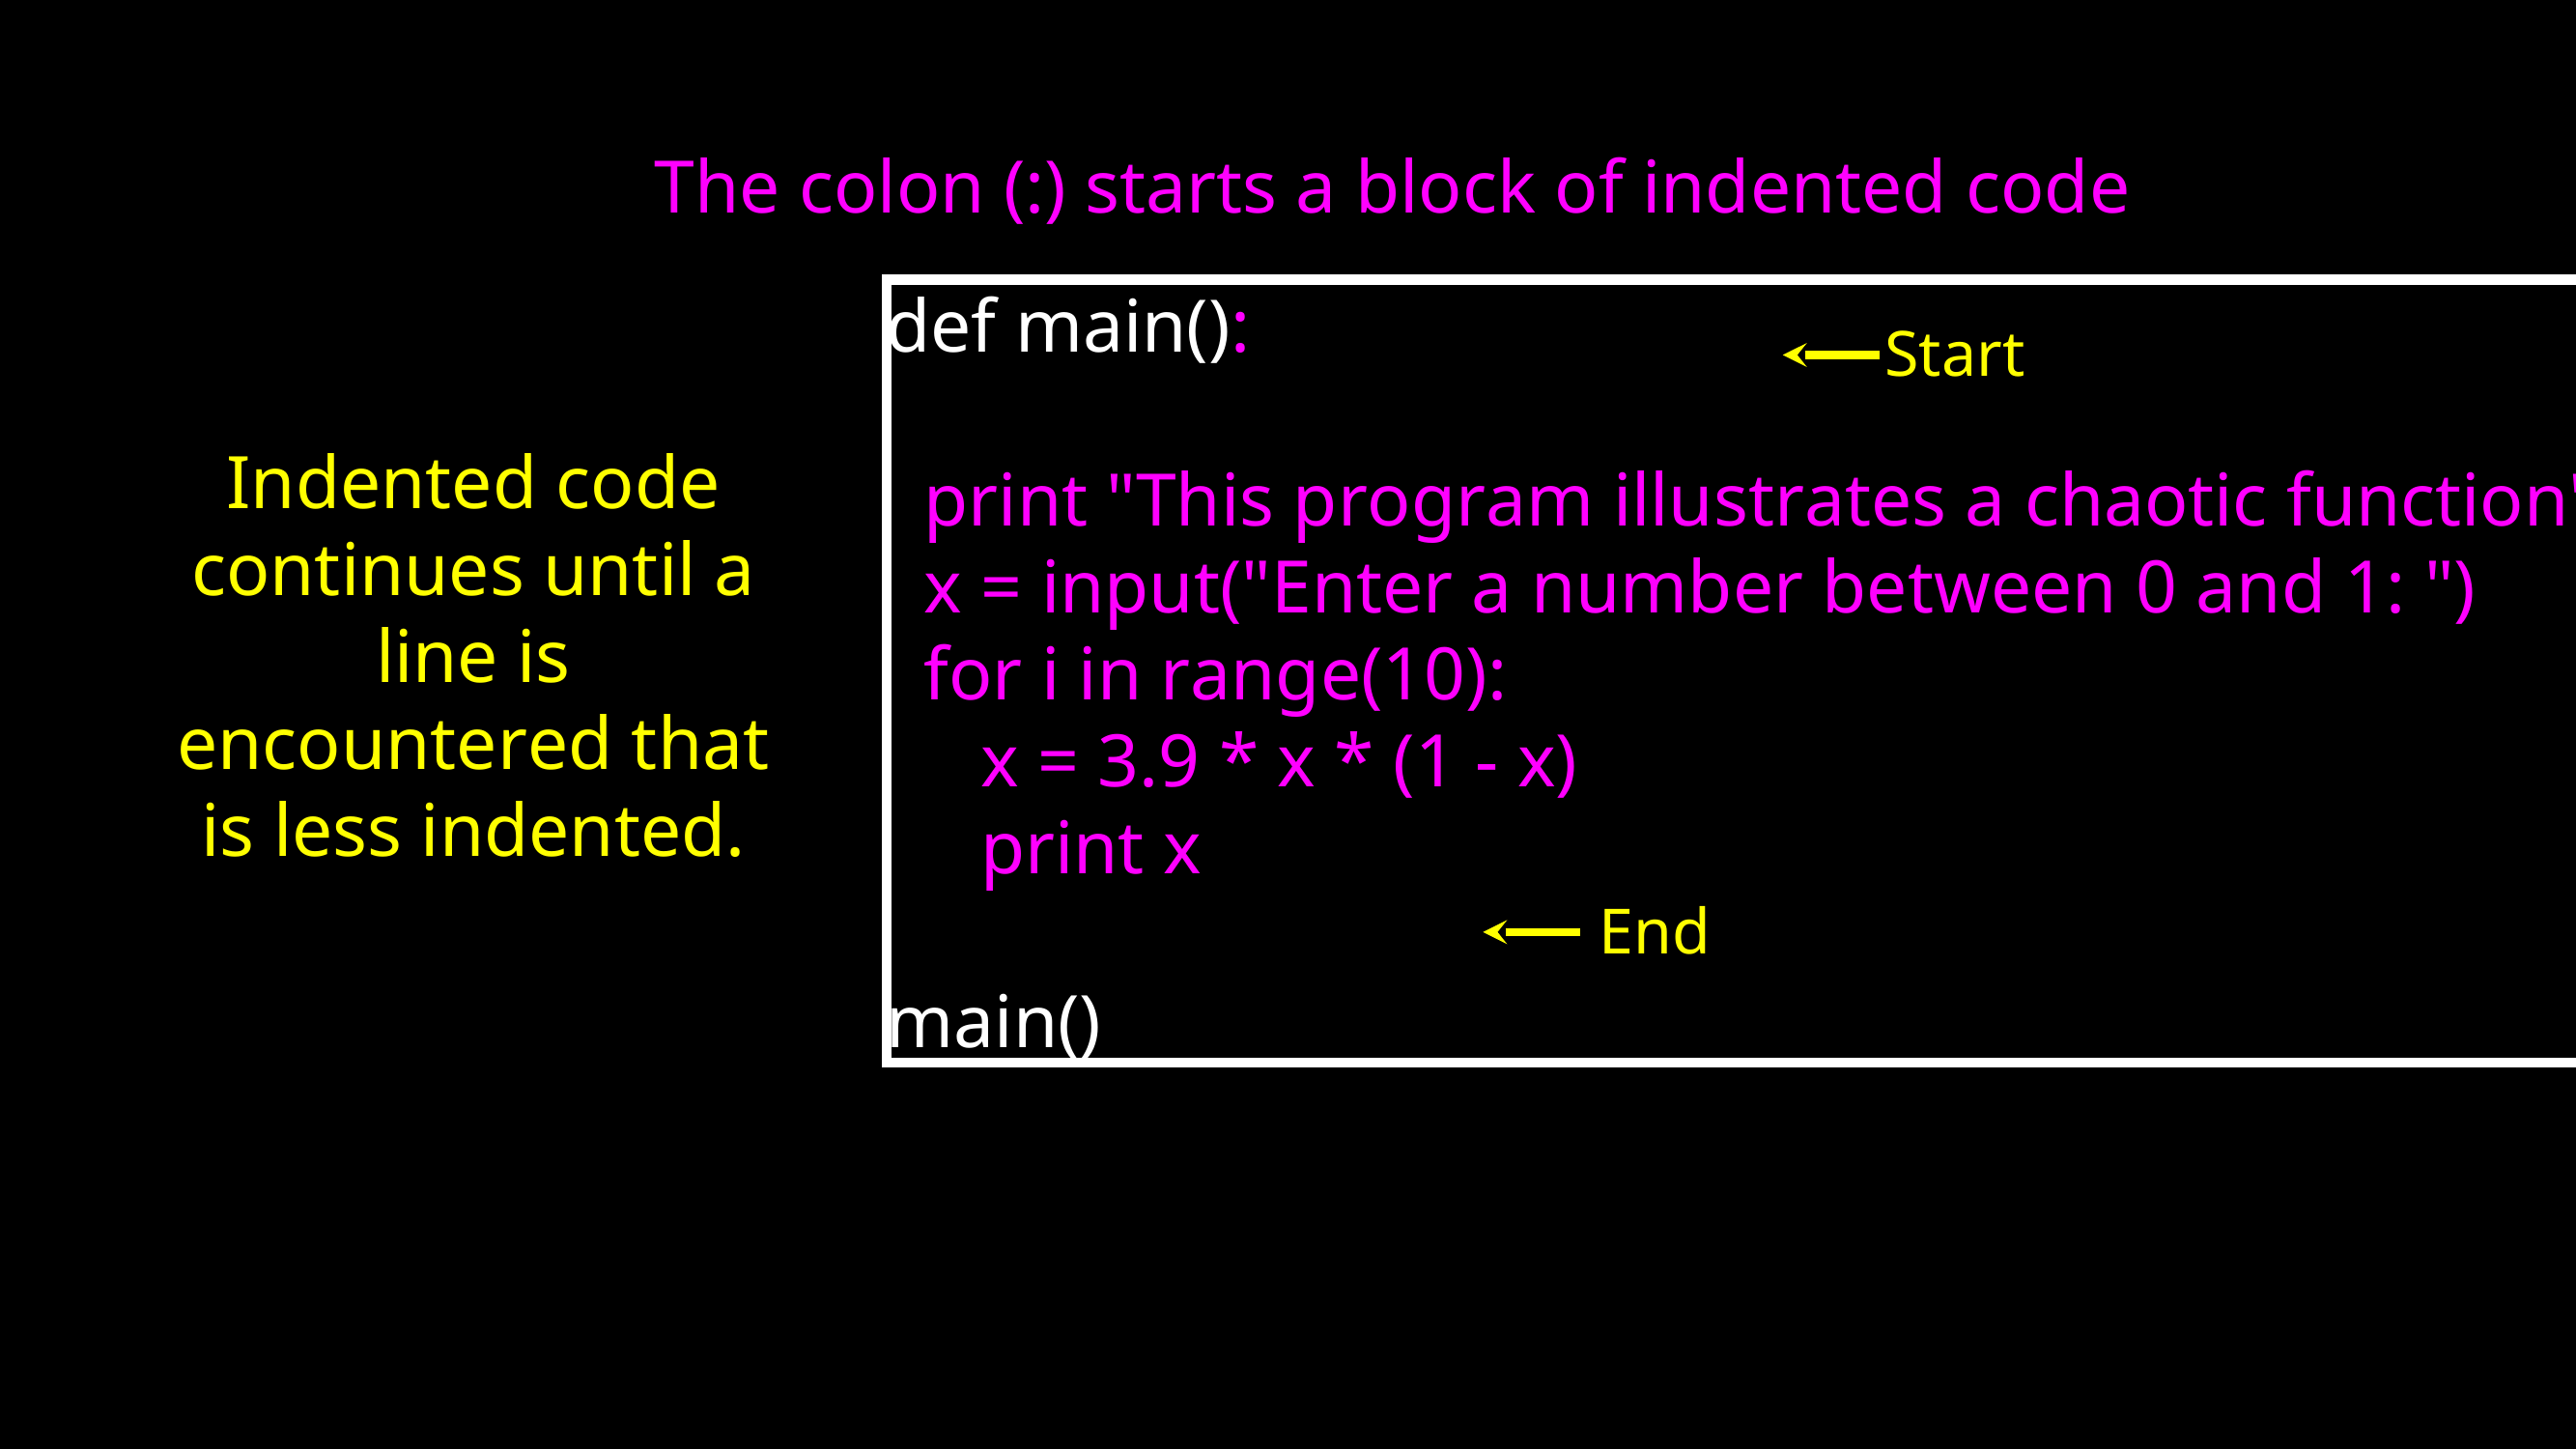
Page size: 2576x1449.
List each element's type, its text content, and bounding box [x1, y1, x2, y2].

text_box Indented code continues until a line is encountered that is less indented. [170, 439, 777, 867]
text_box End [1599, 891, 1712, 966]
text_box The colon (:) starts a block of indented code [654, 140, 2132, 228]
text_box Start [1884, 313, 2025, 389]
text_box def main(): print "This program illustrates a chaotic function" x = input("Enter a number between 0 and 1: ") for i in range(10): x = 3.9 * x * (1 - x) print x main() [886, 279, 2576, 1063]
